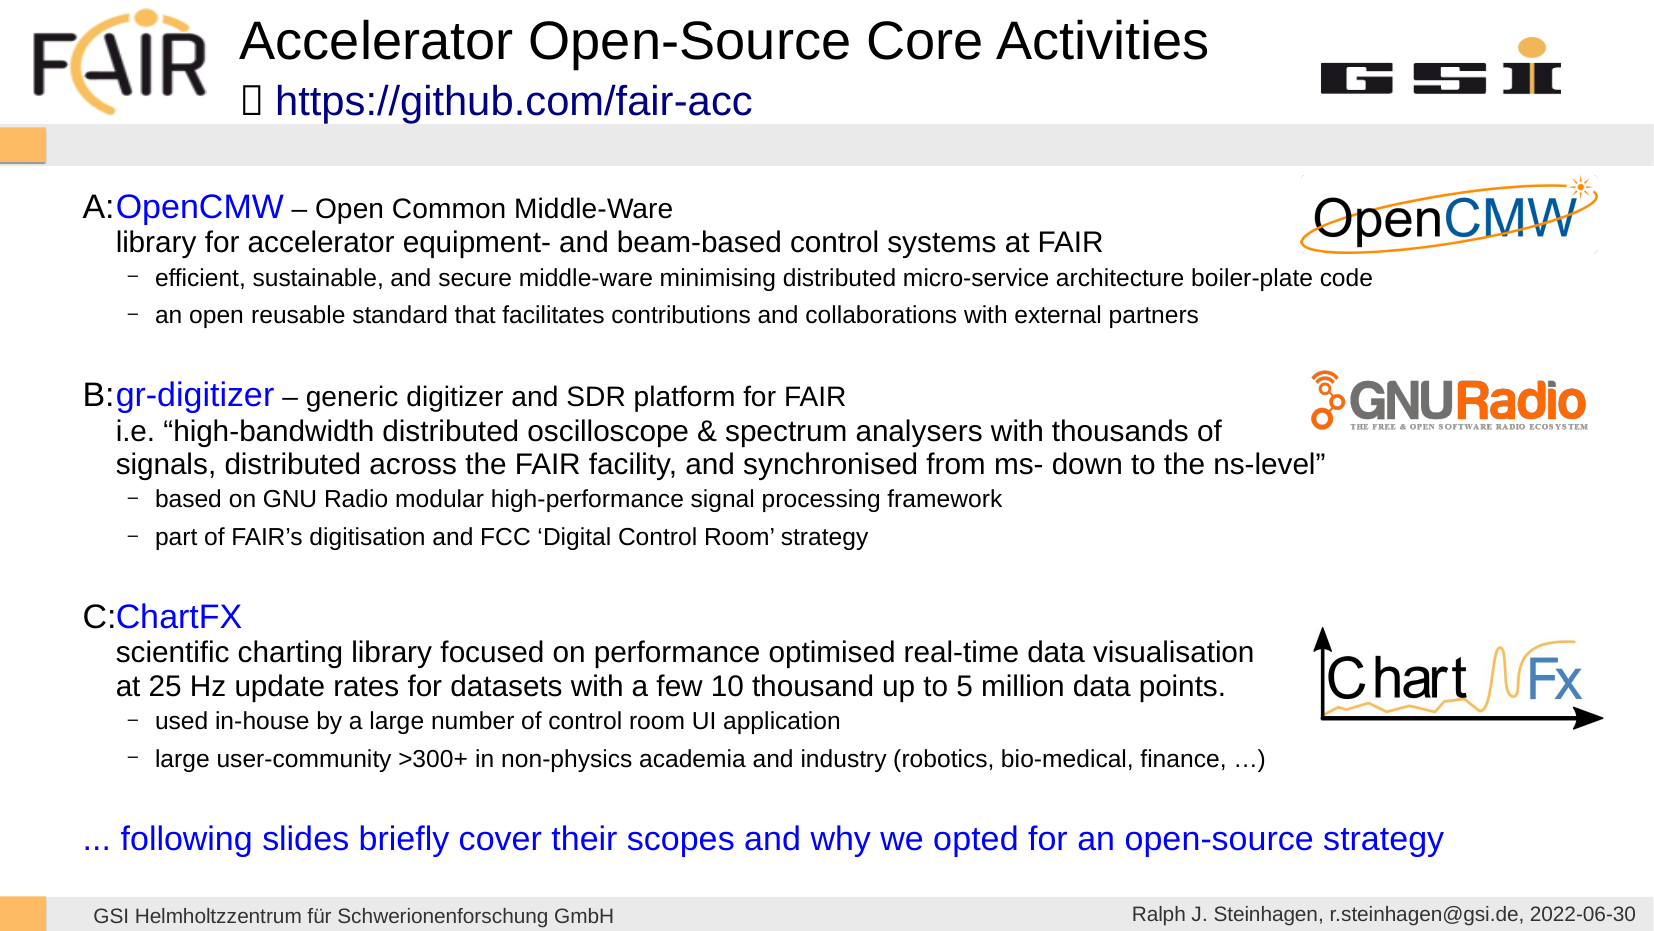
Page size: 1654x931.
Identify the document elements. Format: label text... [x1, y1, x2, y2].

picture [1308, 620, 1622, 739]
picture [1300, 174, 1598, 254]
picture [33, 7, 207, 117]
picture [1293, 354, 1604, 443]
list OpenCMW – Open Common Middle-Ware library for accelerator equipment- and beam-based control systems at FAIR efficient, sustainable, and secure middle-ware minimising distributed micro-service architecture boiler-plate code an open reusable standard that facilitates contributions and collaborations with external partners gr-digitizer – generic digitizer and SDR platform for FAIR i.e. “high-bandwidth distributed oscilloscope & spectrum analysers with thousands of signals, distributed across the FAIR facility, and synchronised from ms- down to the ns-level” based on GNU Radio modular high-performance signal processing framework part of FAIR’s digitisation and FCC ‘Digital Control Room’ strategy ChartFX scientific charting library focused on performance optimised real-time data visualisation at 25 Hz update rates for datasets with a few 10 thousand up to 5 million data points. used in-house by a large number of control room UI application large user-community >300+ in non-physics academia and industry (robotics, bio-medical, finance, …) ... following slides briefly cover their scopes and why we opted for an open-source strategy [82, 187, 1571, 868]
picture [1319, 35, 1564, 97]
title Accelerator Open-Source Core Activities  https://github.com/fair-acc [239, 15, 1223, 123]
